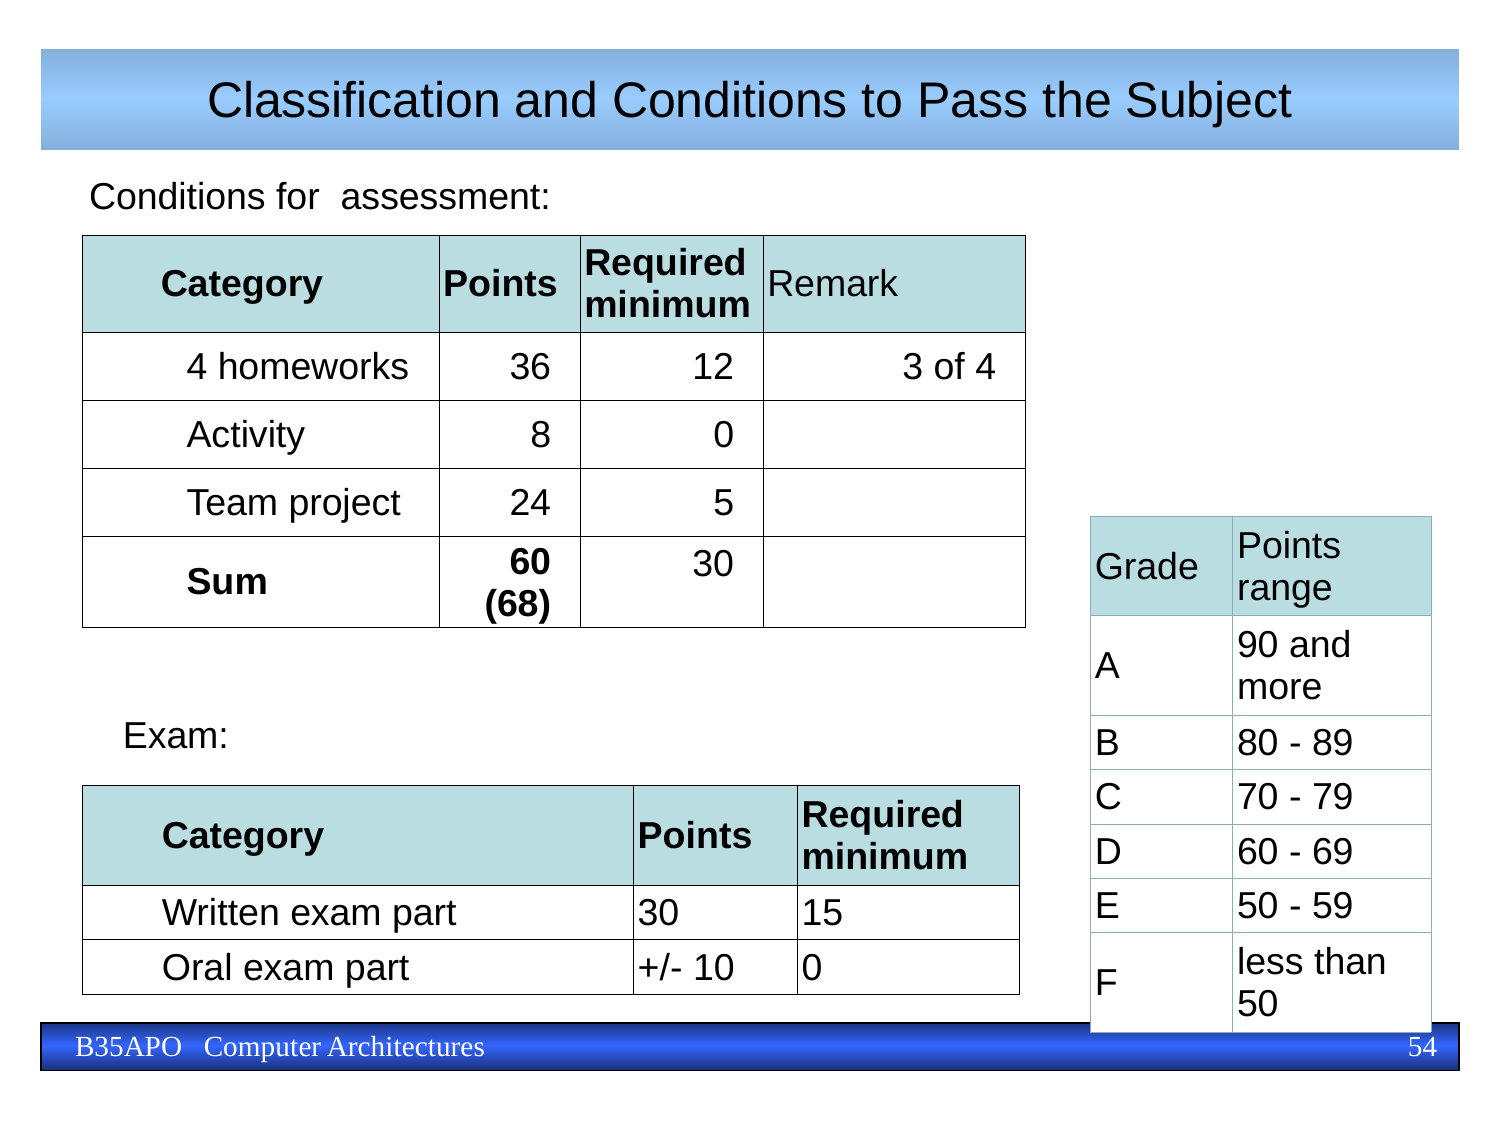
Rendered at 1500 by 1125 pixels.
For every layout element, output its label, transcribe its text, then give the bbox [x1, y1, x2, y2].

table_cell Team project [83, 469, 439, 536]
table_cell 80 - 89 [1233, 716, 1431, 769]
table_cell 12 [581, 333, 763, 400]
table_cell 5 [581, 469, 763, 536]
table_header Remark [764, 236, 1025, 332]
table_cell 60 - 69 [1233, 825, 1431, 878]
table_cell Oral exam part [83, 940, 633, 994]
table_cell 0 [798, 940, 1019, 994]
table_cell 50 - 59 [1233, 879, 1431, 932]
table_header Required minimum [798, 786, 1019, 885]
table_cell 24 [440, 469, 580, 536]
table_cell Activity [83, 401, 439, 468]
table_header Points range [1233, 517, 1431, 615]
table_cell Written exam part [83, 886, 633, 939]
table_header Grade [1091, 517, 1232, 615]
table_cell F [1091, 933, 1232, 1032]
table_cell 15 [798, 886, 1019, 939]
table_header Category [83, 786, 633, 885]
table_cell 4 homeworks [83, 333, 439, 400]
table_cell 36 [440, 333, 580, 400]
table_cell Sum [83, 537, 439, 627]
table_header Required minimum [581, 236, 763, 332]
table_cell 90 and more [1233, 616, 1431, 715]
table_cell E [1091, 879, 1232, 932]
table_cell B [1091, 716, 1232, 769]
table_cell 70 - 79 [1233, 770, 1431, 824]
title Classification and Conditions to Pass the Subject [41, 49, 1459, 150]
table_cell 60 (68) [440, 537, 580, 627]
table_cell C [1091, 770, 1232, 824]
table_cell [764, 401, 1025, 468]
table_cell [764, 469, 1025, 536]
table_cell 0 [581, 401, 763, 468]
table_cell 8 [440, 401, 580, 468]
table_cell [764, 537, 1025, 627]
text_box Exam: [108, 703, 245, 765]
table_header Points [634, 786, 797, 885]
table_cell 30 [581, 537, 763, 627]
table_cell 30 [634, 886, 797, 939]
table_cell 3 of 4 [764, 333, 1025, 400]
table_cell A [1091, 616, 1232, 715]
table_cell less than 50 [1233, 933, 1431, 1032]
table_cell +/- 10 [634, 940, 797, 994]
text_box Conditions for assessment: [74, 163, 567, 225]
table_cell D [1091, 825, 1232, 878]
table_header Category [83, 236, 439, 332]
table_header Points [440, 236, 580, 332]
